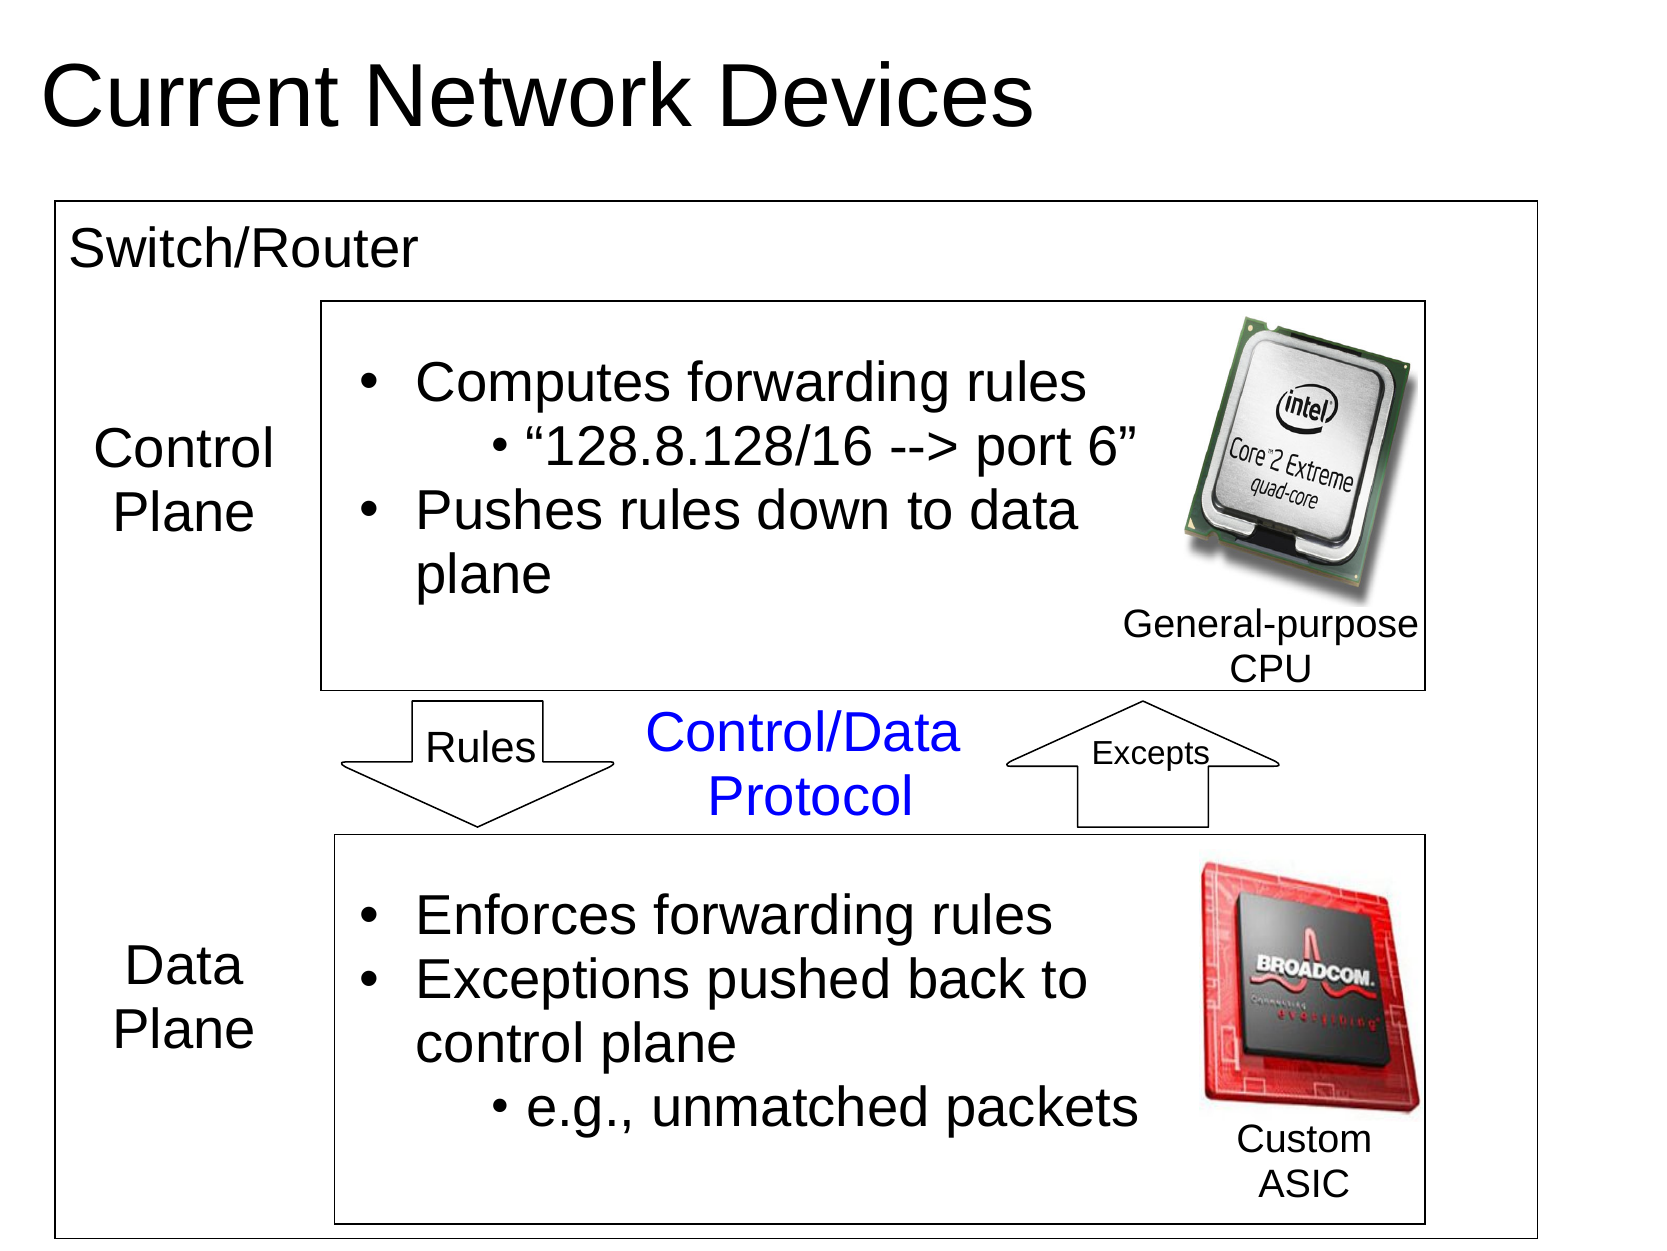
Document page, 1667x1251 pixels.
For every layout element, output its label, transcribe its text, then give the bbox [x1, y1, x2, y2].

text_box Switch/Router [69, 216, 458, 281]
picture [1183, 316, 1418, 601]
text_box Computes forwarding rules “128.8.128/16 --> port 6” Pushes rules down to data plane [340, 349, 1163, 607]
text_box Control Plane [57, 416, 311, 545]
text_box Enforces forwarding rules Exceptions pushed back to control plane e.g., unmatched packets [340, 883, 1201, 1140]
text_box Excepts [1091, 734, 1247, 773]
text_box Custom ASIC [1123, 1116, 1486, 1207]
text_box Rules [425, 722, 562, 773]
picture [1199, 849, 1423, 1116]
text_box Data Plane [57, 933, 311, 1062]
title Current Network Devices [40, 50, 1627, 201]
text_box [55, 201, 1538, 1239]
text_box General-purpose CPU [1090, 601, 1452, 692]
text_box Control/Data Protocol [590, 699, 1016, 829]
